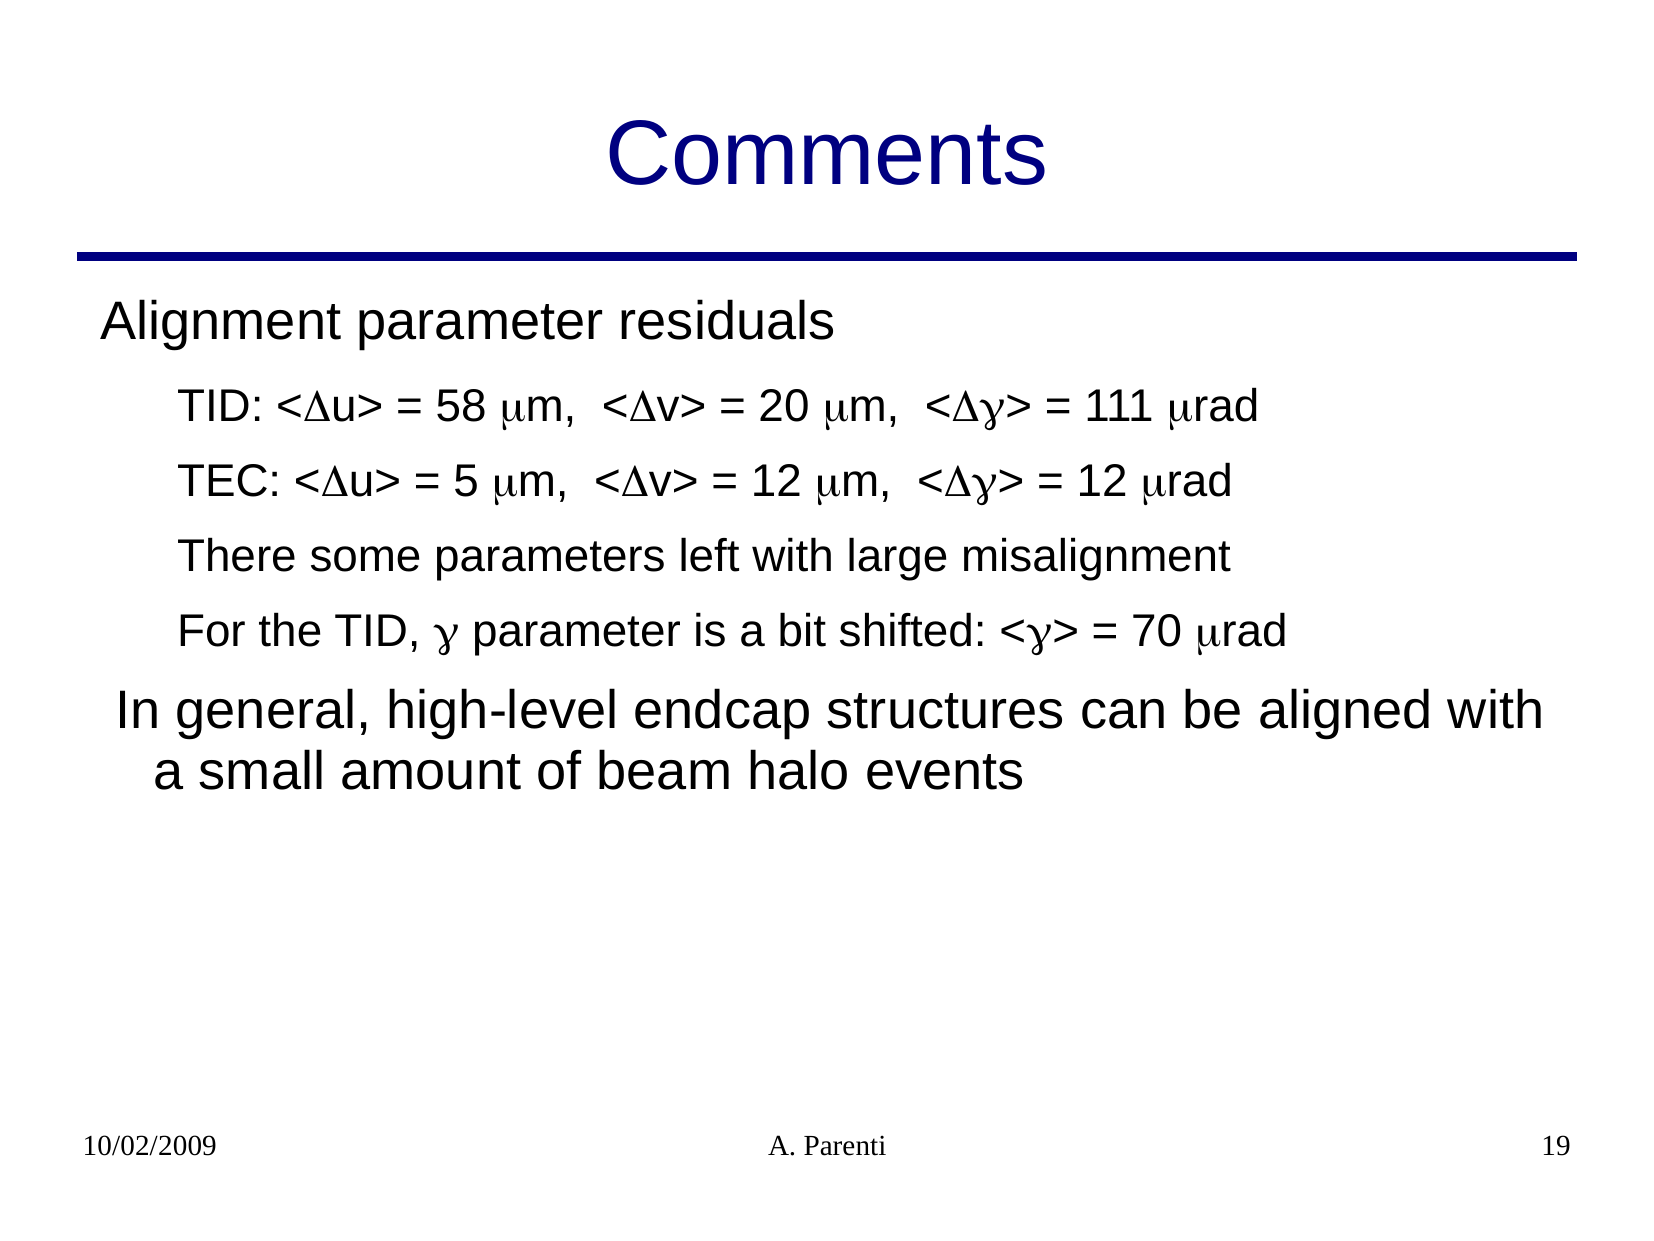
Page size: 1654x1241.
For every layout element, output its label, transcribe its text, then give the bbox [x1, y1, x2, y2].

title Comments [82, 49, 1571, 257]
list Alignment parameter residuals TID: <Du> = 58 mm, <Dv> = 20 mm, <Dg> = 111 mrad TEC: <Du> = 5 mm, <Dv> = 12 mm, <Dg> = 12 mrad There some parameters left with large misalignment For the TID, g parameter is a bit shifted: <g> = 70 mrad In general, high-level endcap structures can be aligned with a small amount of beam halo events [82, 290, 1571, 1109]
